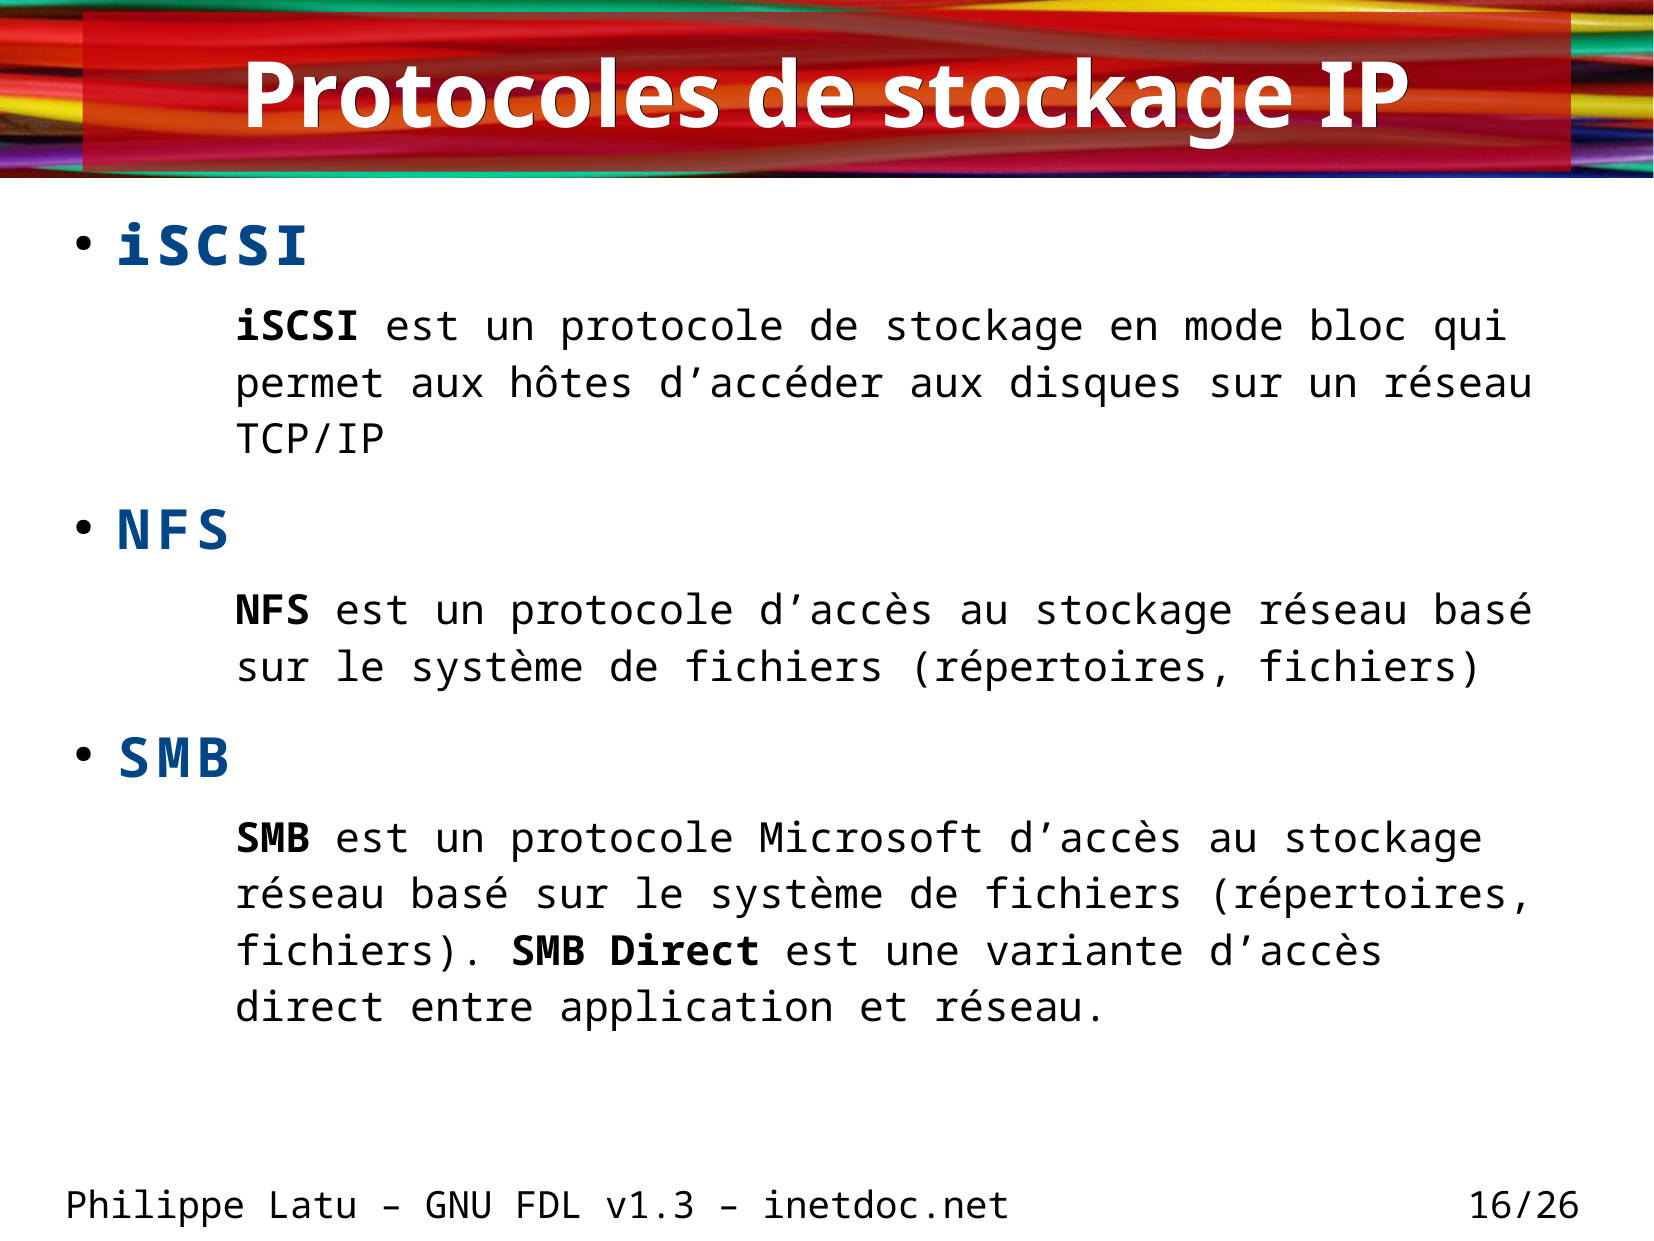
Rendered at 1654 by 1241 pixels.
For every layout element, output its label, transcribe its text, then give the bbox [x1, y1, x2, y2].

title Protocoles de stockage IP [82, 11, 1571, 172]
list iSCSI iSCSI est un protocole de stockage en mode bloc qui permet aux hôtes d’accéder aux disques sur un réseau TCP/IP NFS NFS est un protocole d’accès au stockage réseau basé sur le système de fichiers (répertoires, fichiers) SMB SMB est un protocole Microsoft d’accès au stockage réseau basé sur le système de fichiers (répertoires, fichiers). SMB Direct est une variante d’accès direct entre application et réseau. [59, 206, 1548, 1099]
text_box Philippe Latu – GNU FDL v1.3 – inetdoc.net <numéro>/26 [59, 1133, 1595, 1237]
picture [0, 0, 1654, 178]
